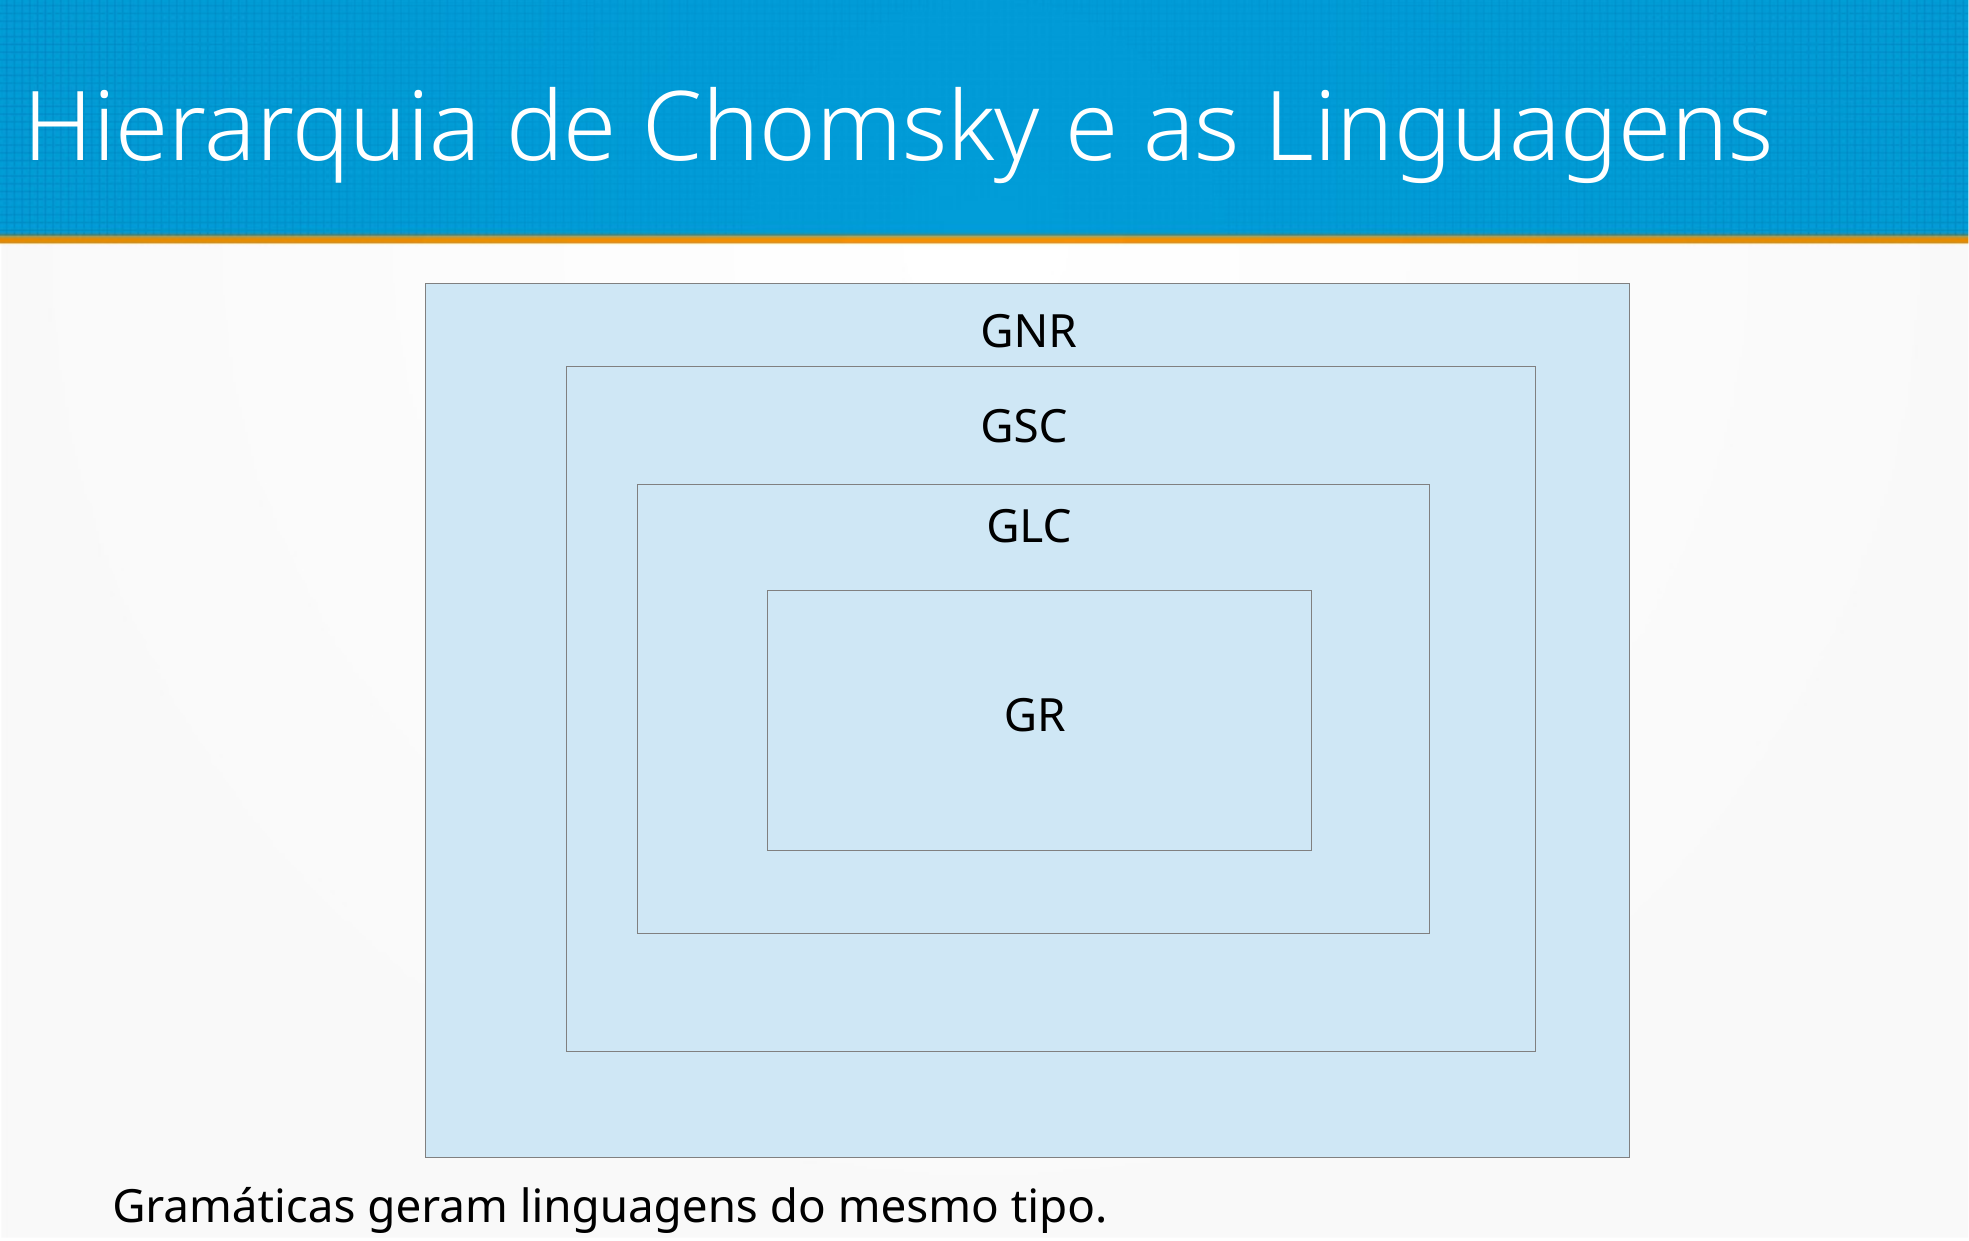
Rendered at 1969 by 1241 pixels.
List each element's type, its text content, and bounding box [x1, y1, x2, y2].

text_box GR [998, 681, 1112, 747]
title Hierarquia de Chomsky e as Linguagens [23, 19, 1949, 227]
picture [0, 233, 1969, 1241]
text_box GNR [974, 297, 1088, 363]
text_box GSC [974, 392, 1088, 458]
text_box [425, 283, 1630, 1158]
text_box Gramáticas geram linguagens do mesmo tipo. [106, 1172, 1902, 1238]
text_box GLC [980, 492, 1094, 558]
